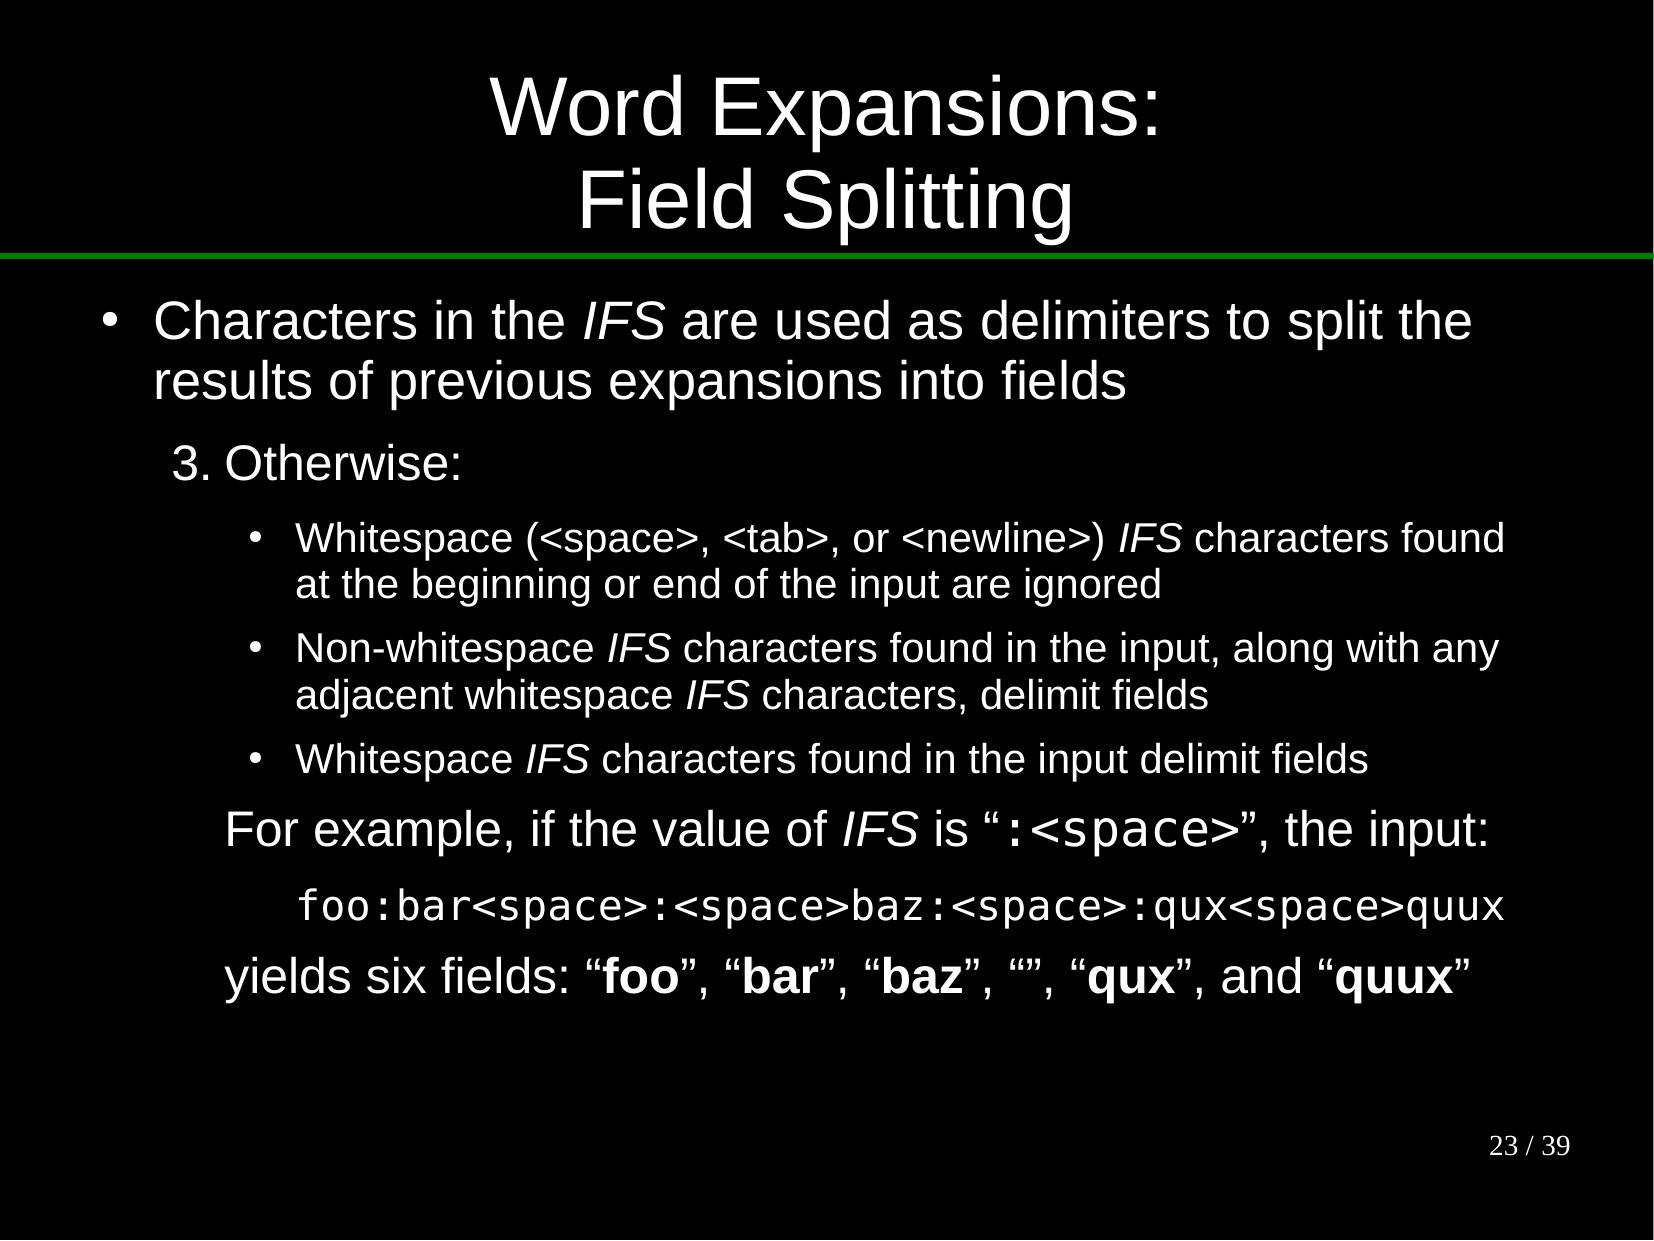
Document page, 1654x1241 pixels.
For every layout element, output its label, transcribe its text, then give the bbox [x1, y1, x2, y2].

list Characters in the IFS are used as delimiters to split the results of previous expansions into fields Otherwise: Whitespace (<space>, <tab>, or <newline>) IFS characters found at the beginning or end of the input are ignored Non-whitespace IFS characters found in the input, along with any adjacent whitespace IFS characters, delimit fields Whitespace IFS characters found in the input delimit fields For example, if the value of IFS is “:<space>”, the input: foo:bar<space>:<space>baz:<space>:qux<space>quux yields six fields: “foo”, “bar”, “baz”, “”, “qux”, and “quux” [82, 290, 1538, 1010]
title Word Expansions: Field Splitting [82, 49, 1571, 257]
